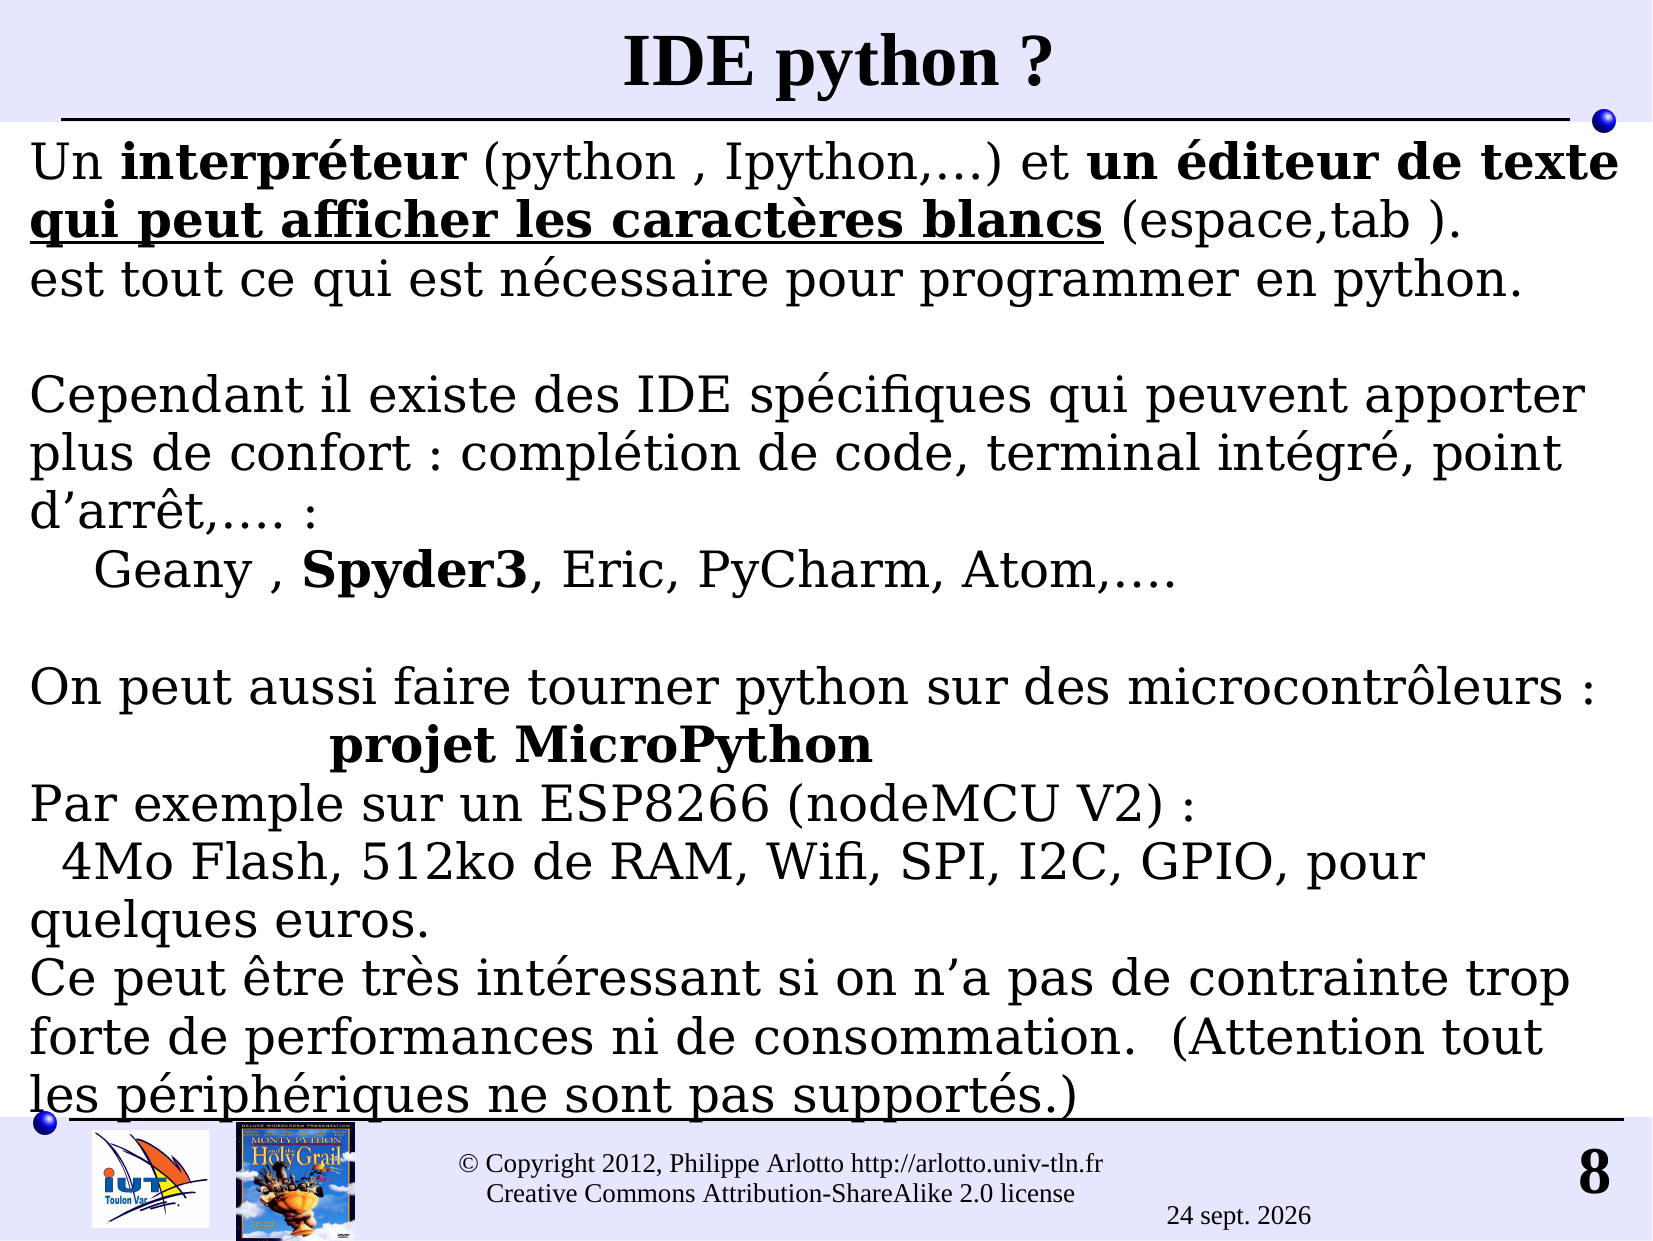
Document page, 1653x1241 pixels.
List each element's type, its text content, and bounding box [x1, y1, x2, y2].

picture [236, 1183, 355, 1241]
title IDE python ? [95, 14, 1585, 107]
text_box Un interpréteur (python , Ipython,…) et un éditeur de texte qui peut afficher les caractères blancs (espace,tab ). est tout ce qui est nécessaire pour programmer en python. Cependant il existe des IDE spécifiques qui peuvent apporter plus de confort : complétion de code, terminal intégré, point d’arrêt,…. : Geany , Spyder3, Eric, PyCharm, Atom,…. On peut aussi faire tourner python sur des microcontrôleurs : projet MicroPython Par exemple sur un ESP8266 (nodeMCU V2) : 4Mo Flash, 512ko de RAM, Wifi, SPI, I2C, GPIO, pour quelques euros. Ce peut être très intéressant si on n’a pas de contrainte trop forte de performances ni de consommation. (Attention tout les périphériques ne sont pas supportés.) [29, 132, 1625, 1183]
